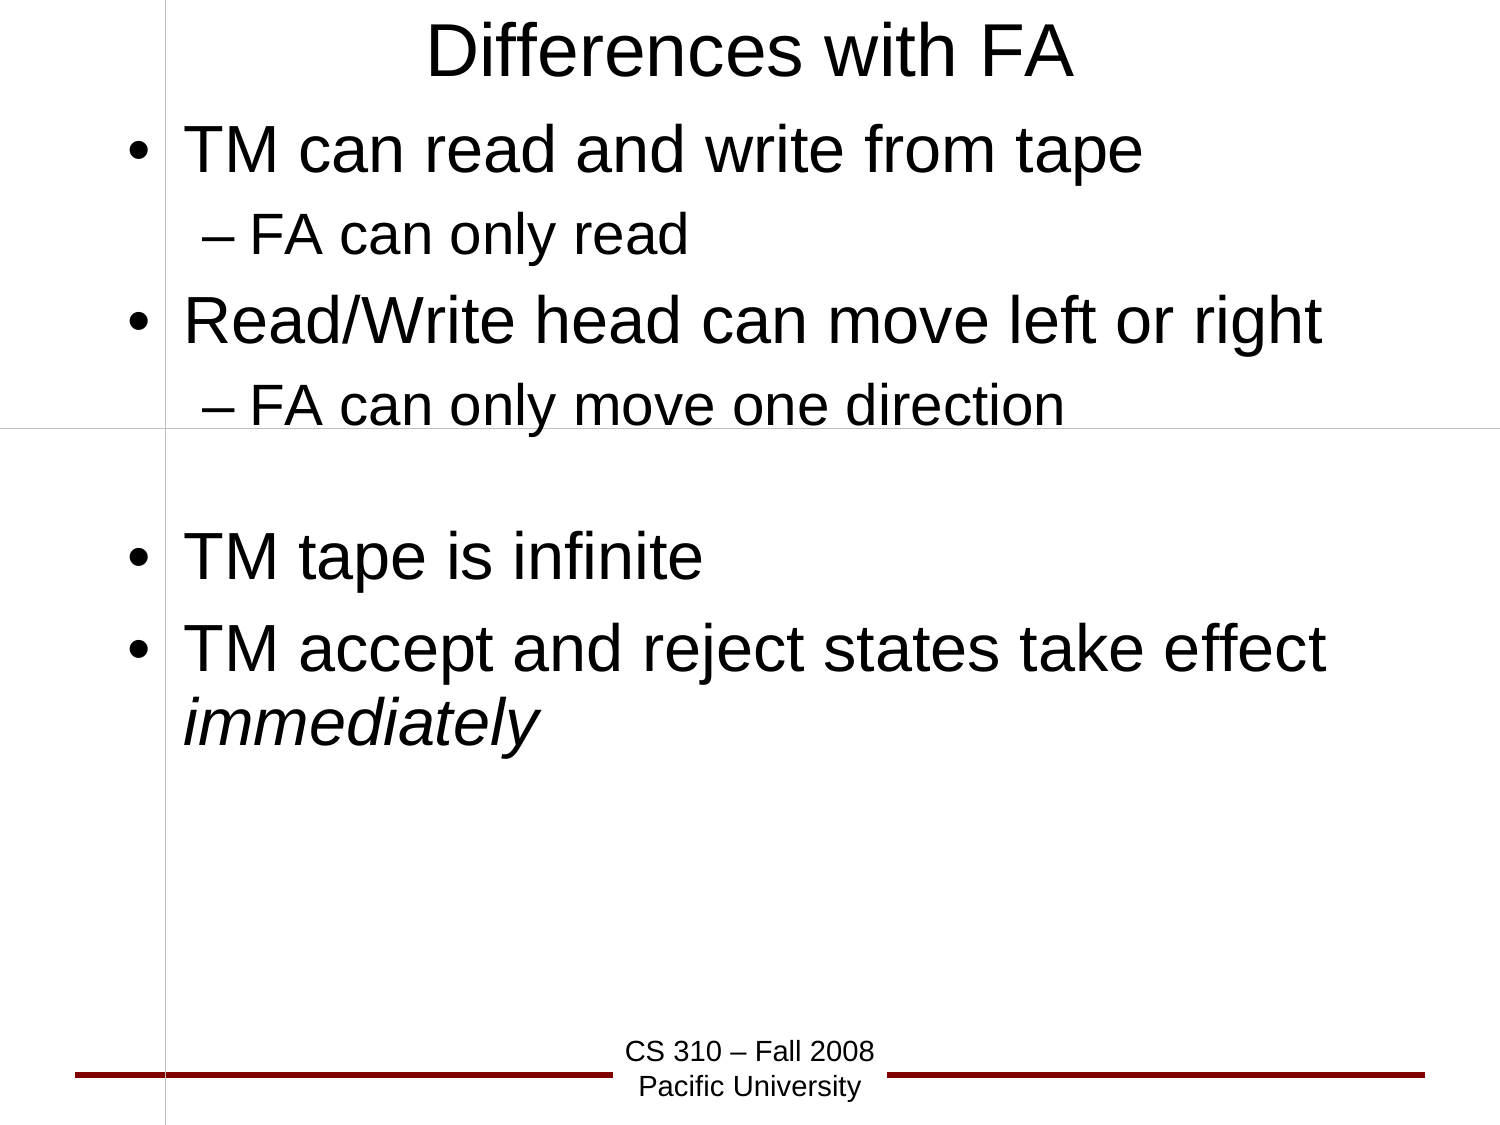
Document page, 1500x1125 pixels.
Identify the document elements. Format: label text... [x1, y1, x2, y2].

title Differences with FA [112, 0, 1388, 100]
list TM can read and write from tape FA can only read Read/Write head can move left or right FA can only move one direction TM tape is infinite TM accept and reject states take effect immediately [112, 104, 1388, 993]
